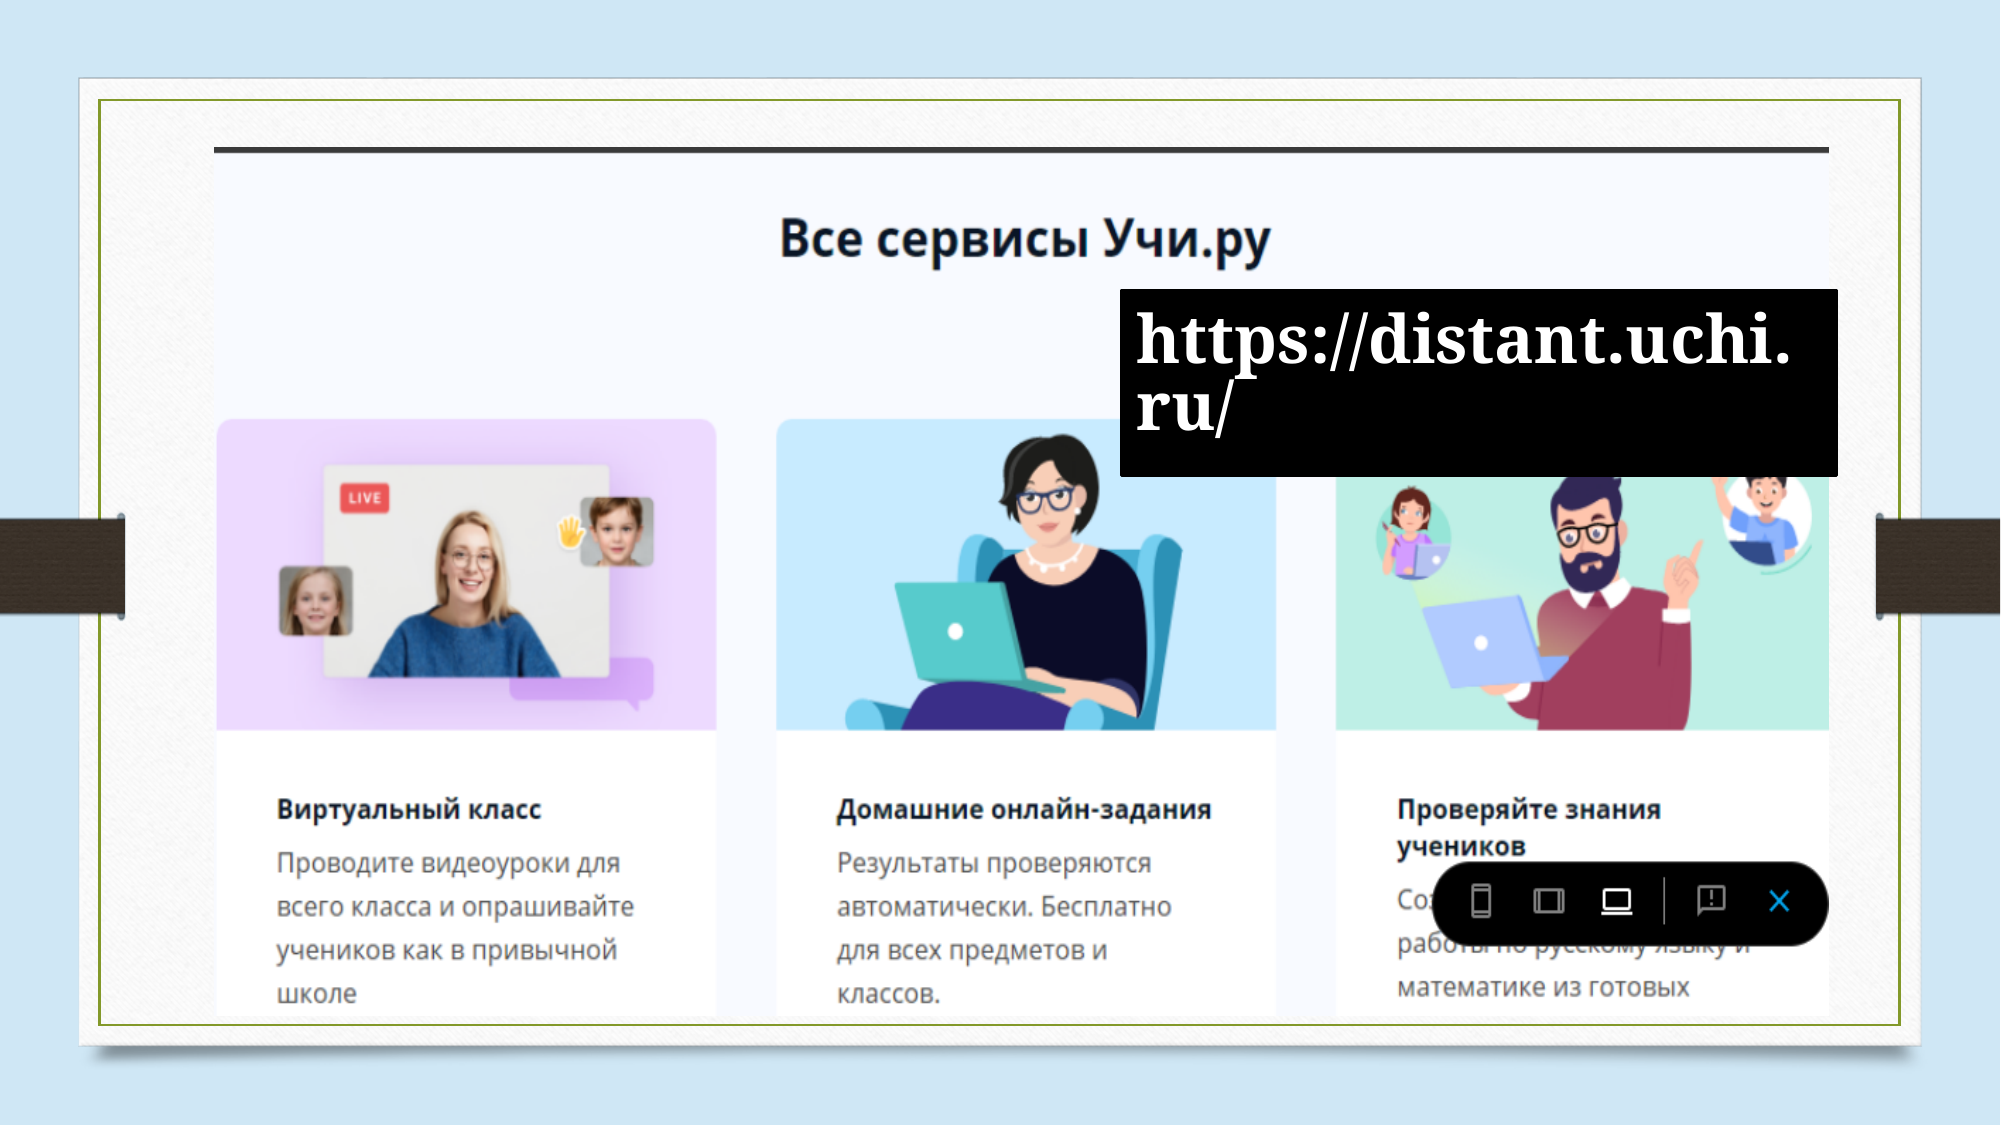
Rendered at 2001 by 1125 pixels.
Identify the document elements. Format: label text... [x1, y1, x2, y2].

text_box https://distant.uchi.ru/ [1121, 289, 1837, 476]
picture [0, 0, 2001, 1125]
